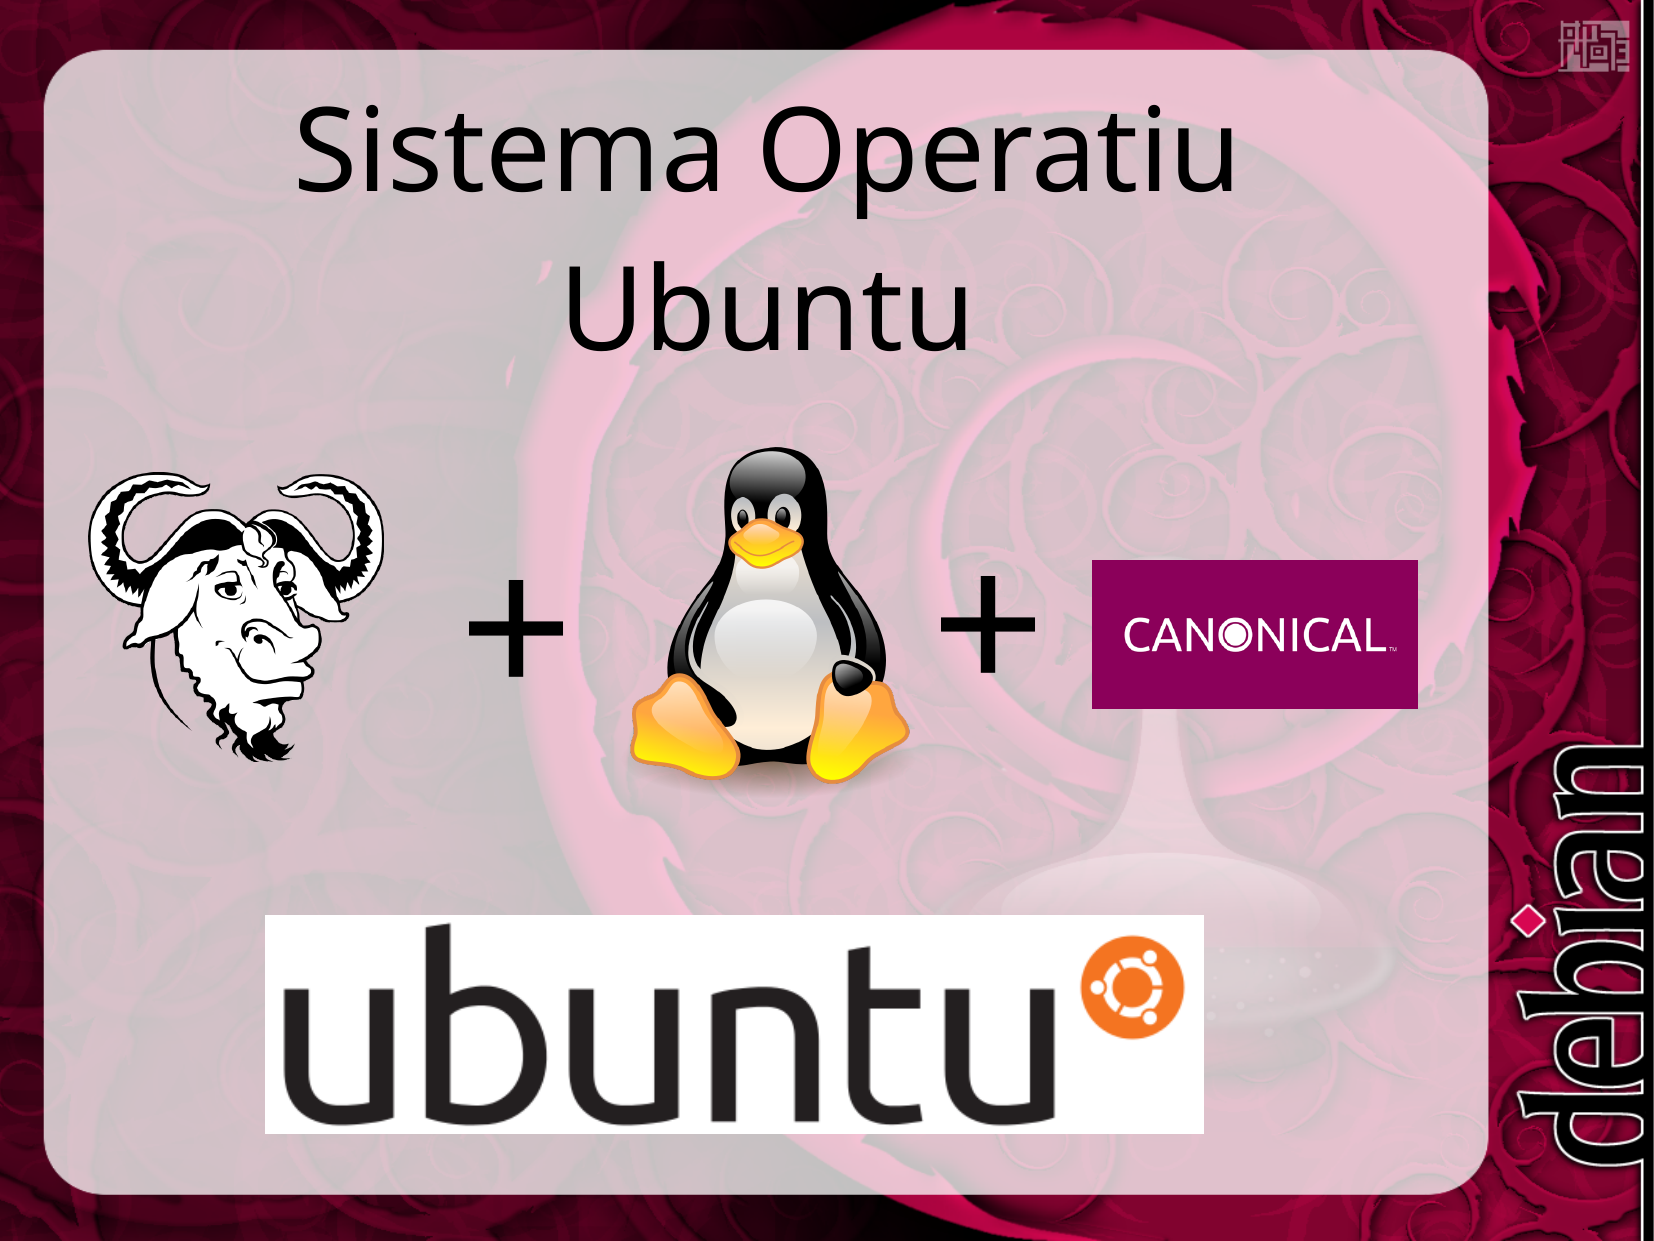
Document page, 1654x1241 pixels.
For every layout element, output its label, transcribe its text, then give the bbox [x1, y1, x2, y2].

text_box Sistema Operatiu Ubuntu [0, 59, 1388, 346]
picture [0, 0, 1654, 1241]
title + [265, 505, 768, 739]
title + [738, 501, 1241, 735]
